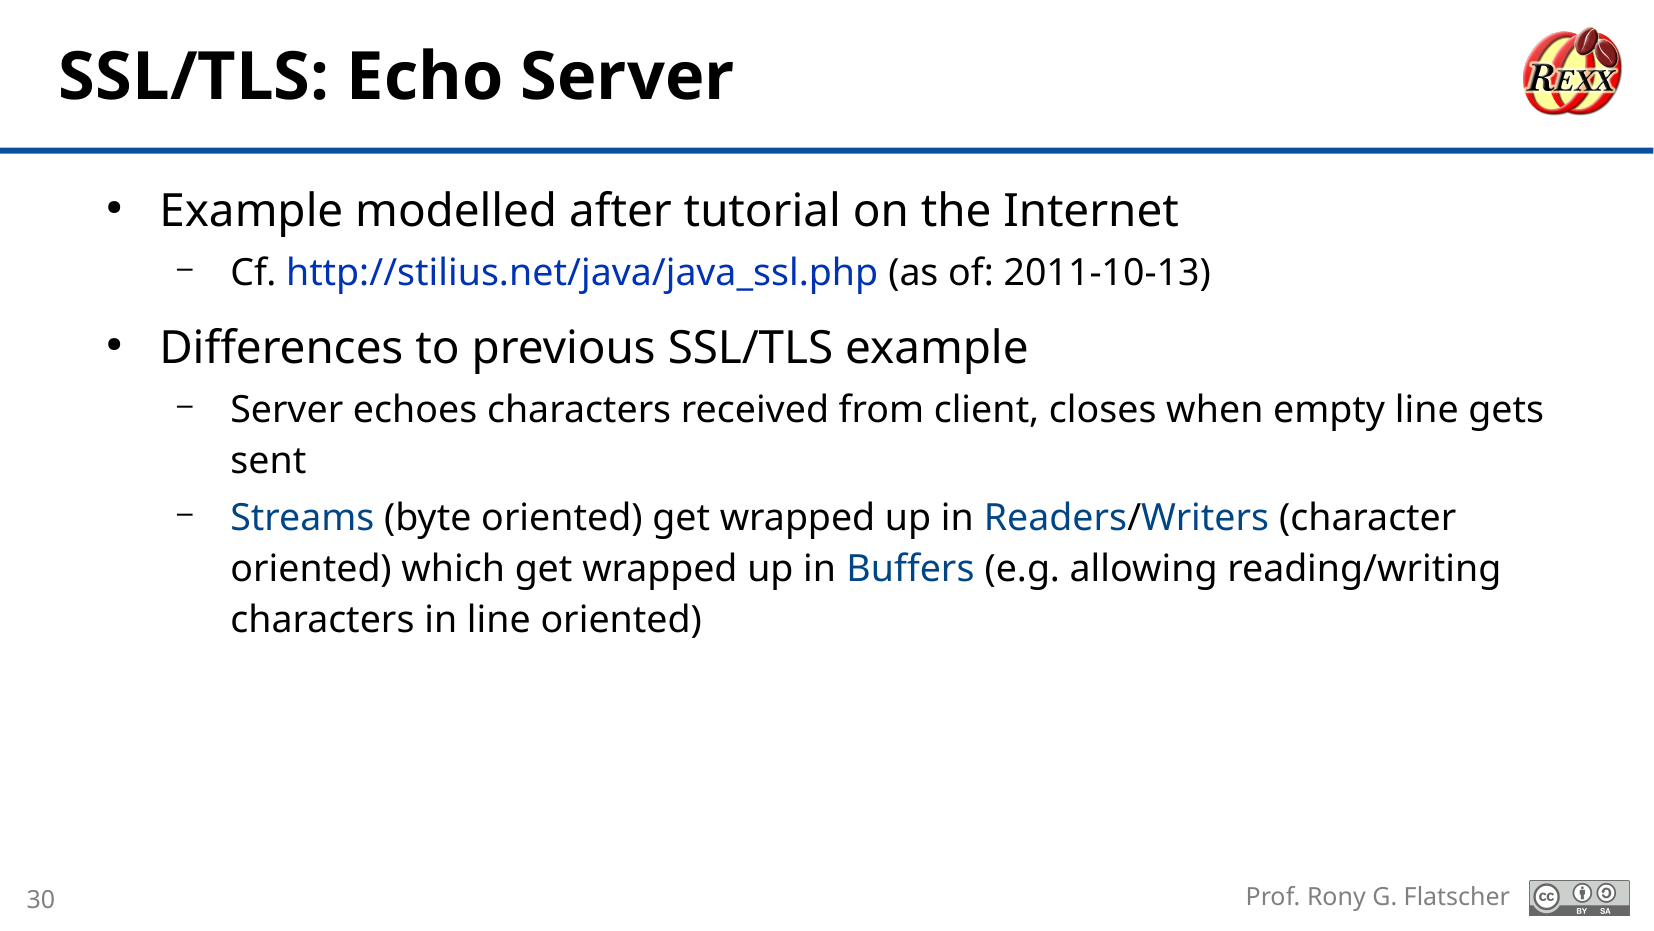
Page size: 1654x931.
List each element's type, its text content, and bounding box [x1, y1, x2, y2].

title SSL/TLS: Echo Server [0, 0, 1625, 148]
list Example modelled after tutorial on the Internet Cf. http://stilius.net/java/java_ssl.php (as of: 2011-10-13) Differences to previous SSL/TLS example Server echoes characters received from client, closes when empty line gets sent Streams (byte oriented) get wrapped up in Readers/Writers (character oriented) which get wrapped up in Buffers (e.g. allowing reading/writing characters in line oriented) [88, 177, 1577, 857]
